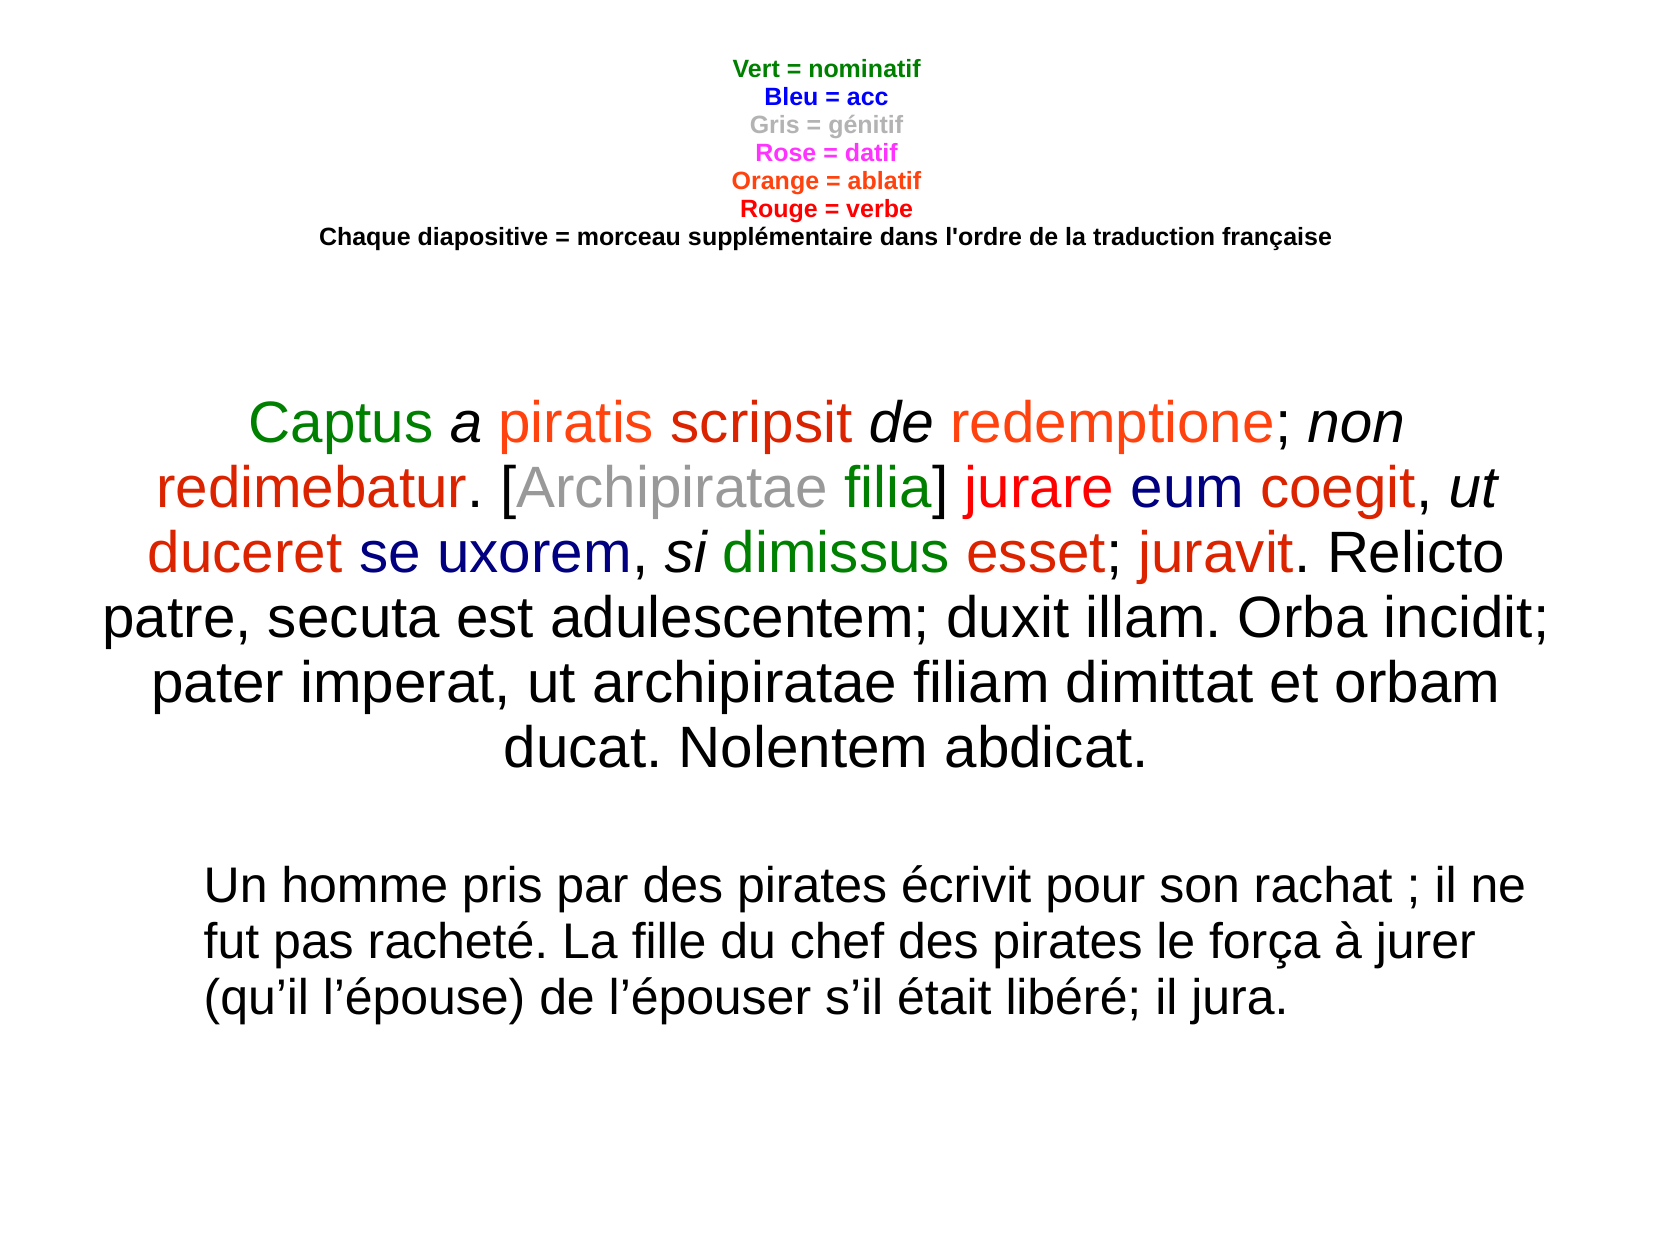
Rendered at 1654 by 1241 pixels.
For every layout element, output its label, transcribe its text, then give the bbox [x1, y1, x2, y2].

title Vert = nominatif Bleu = acc Gris = génitif Rose = datif Orange = ablatif Rouge = verbe Chaque diapositive = morceau supplémentaire dans l'ordre de la traduction française [82, 49, 1571, 257]
subtitle Captus a piratis scripsit de redemptione; non redimebatur. [Archipiratae filia] jurare eum coegit, ut duceret se uxorem, si dimissus esset; juravit. Relicto patre, secuta est adulescentem; duxit illam. Orba incidit; pater imperat, ut archipiratae filiam dimittat et orbam ducat. Nolentem abdicat. [82, 318, 1571, 851]
text_box Un homme pris par des pirates écrivit pour son rachat ; il ne fut pas racheté. La fille du chef des pirates le força à jurer (qu’il l’épouse) de l’épouser s’il était libéré; il jura. [188, 850, 1571, 1033]
